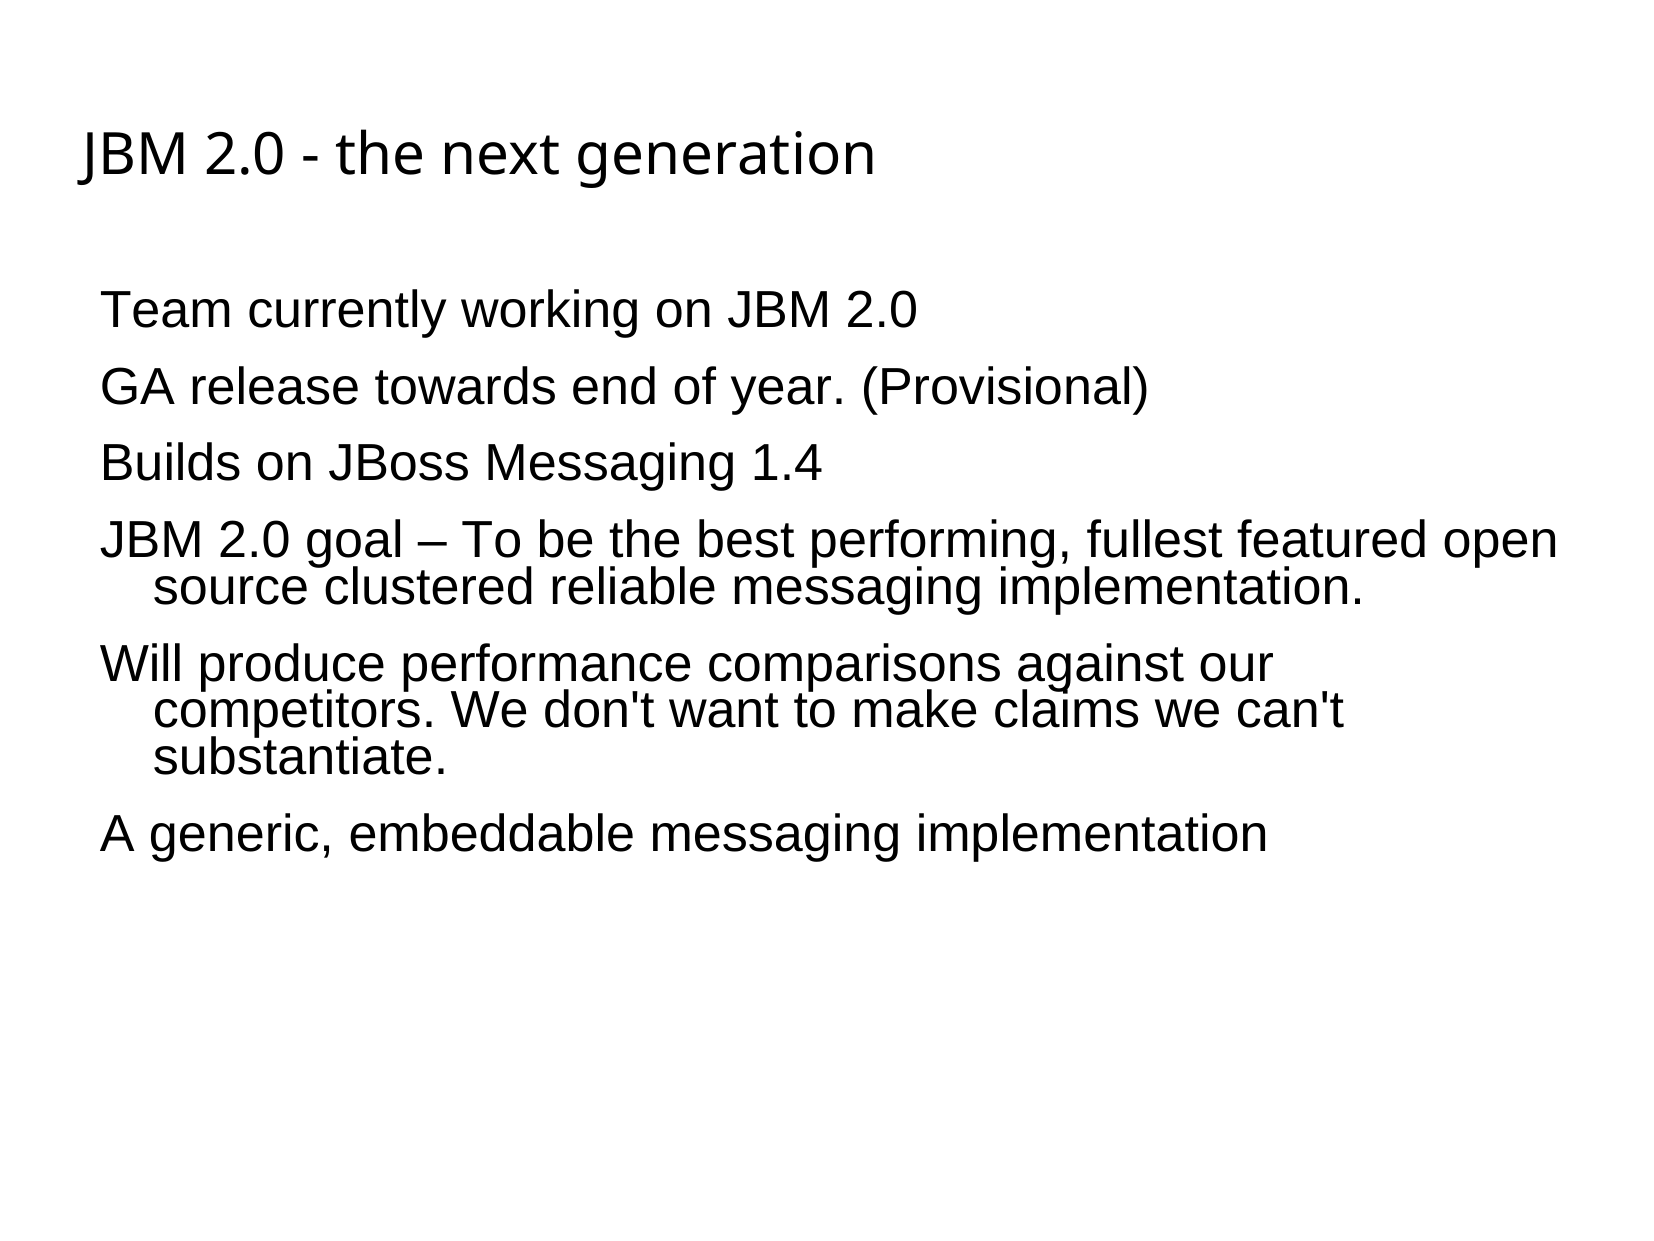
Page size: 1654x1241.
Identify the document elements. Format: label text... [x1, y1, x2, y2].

title JBM 2.0 - the next generation [82, 56, 1571, 249]
list Team currently working on JBM 2.0 GA release towards end of year. (Provisional) Builds on JBoss Messaging 1.4 JBM 2.0 goal – To be the best performing, fullest featured open source clustered reliable messaging implementation. Will produce performance comparisons against our competitors. We don't want to make claims we can't substantiate. A generic, embeddable messaging implementation [82, 290, 1571, 1094]
